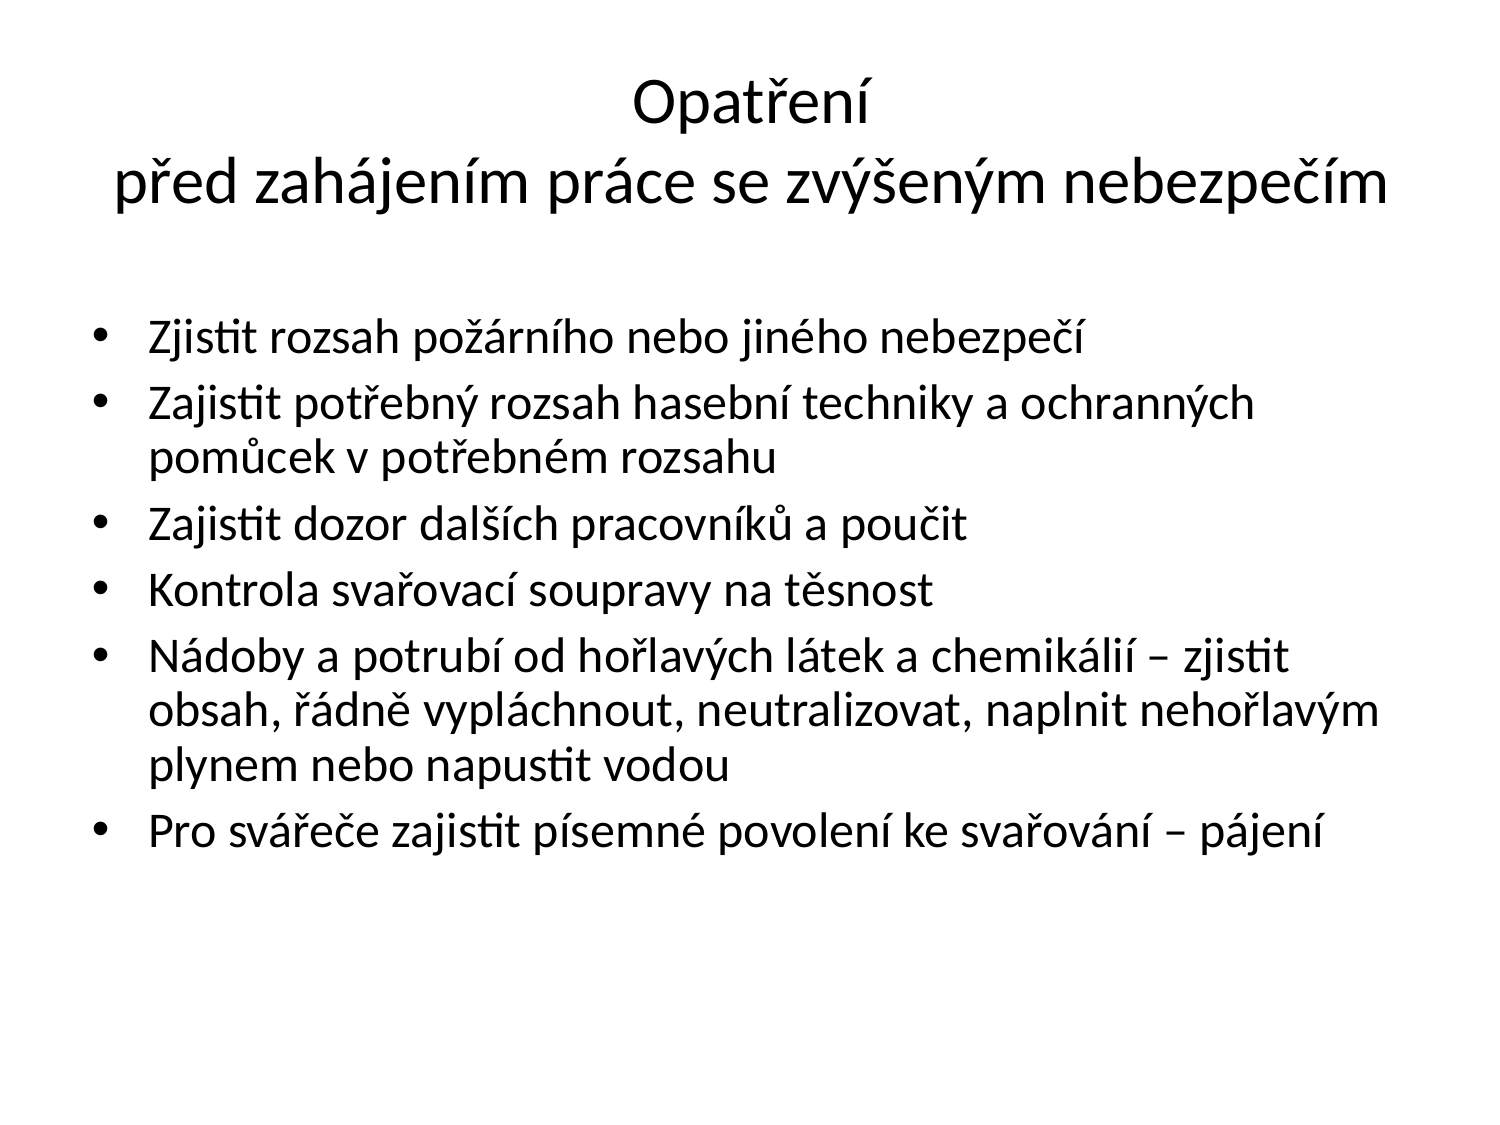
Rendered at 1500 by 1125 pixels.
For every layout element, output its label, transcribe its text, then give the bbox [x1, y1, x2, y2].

list Zjistit rozsah požárního nebo jiného nebezpečí Zajistit potřebný rozsah hasební techniky a ochranných pomůcek v potřebném rozsahu Zajistit dozor dalších pracovníků a poučit Kontrola svařovací soupravy na těsnost Nádoby a potrubí od hořlavých látek a chemikálií – zjistit obsah, řádně vypláchnout, neutralizovat, naplnit nehořlavým plynem nebo napustit vodou Pro svářeče zajistit písemné povolení ke svařování – pájení [76, 302, 1427, 977]
title Opatření před zahájením práce se zvýšeným nebezpečím [76, 49, 1427, 225]
